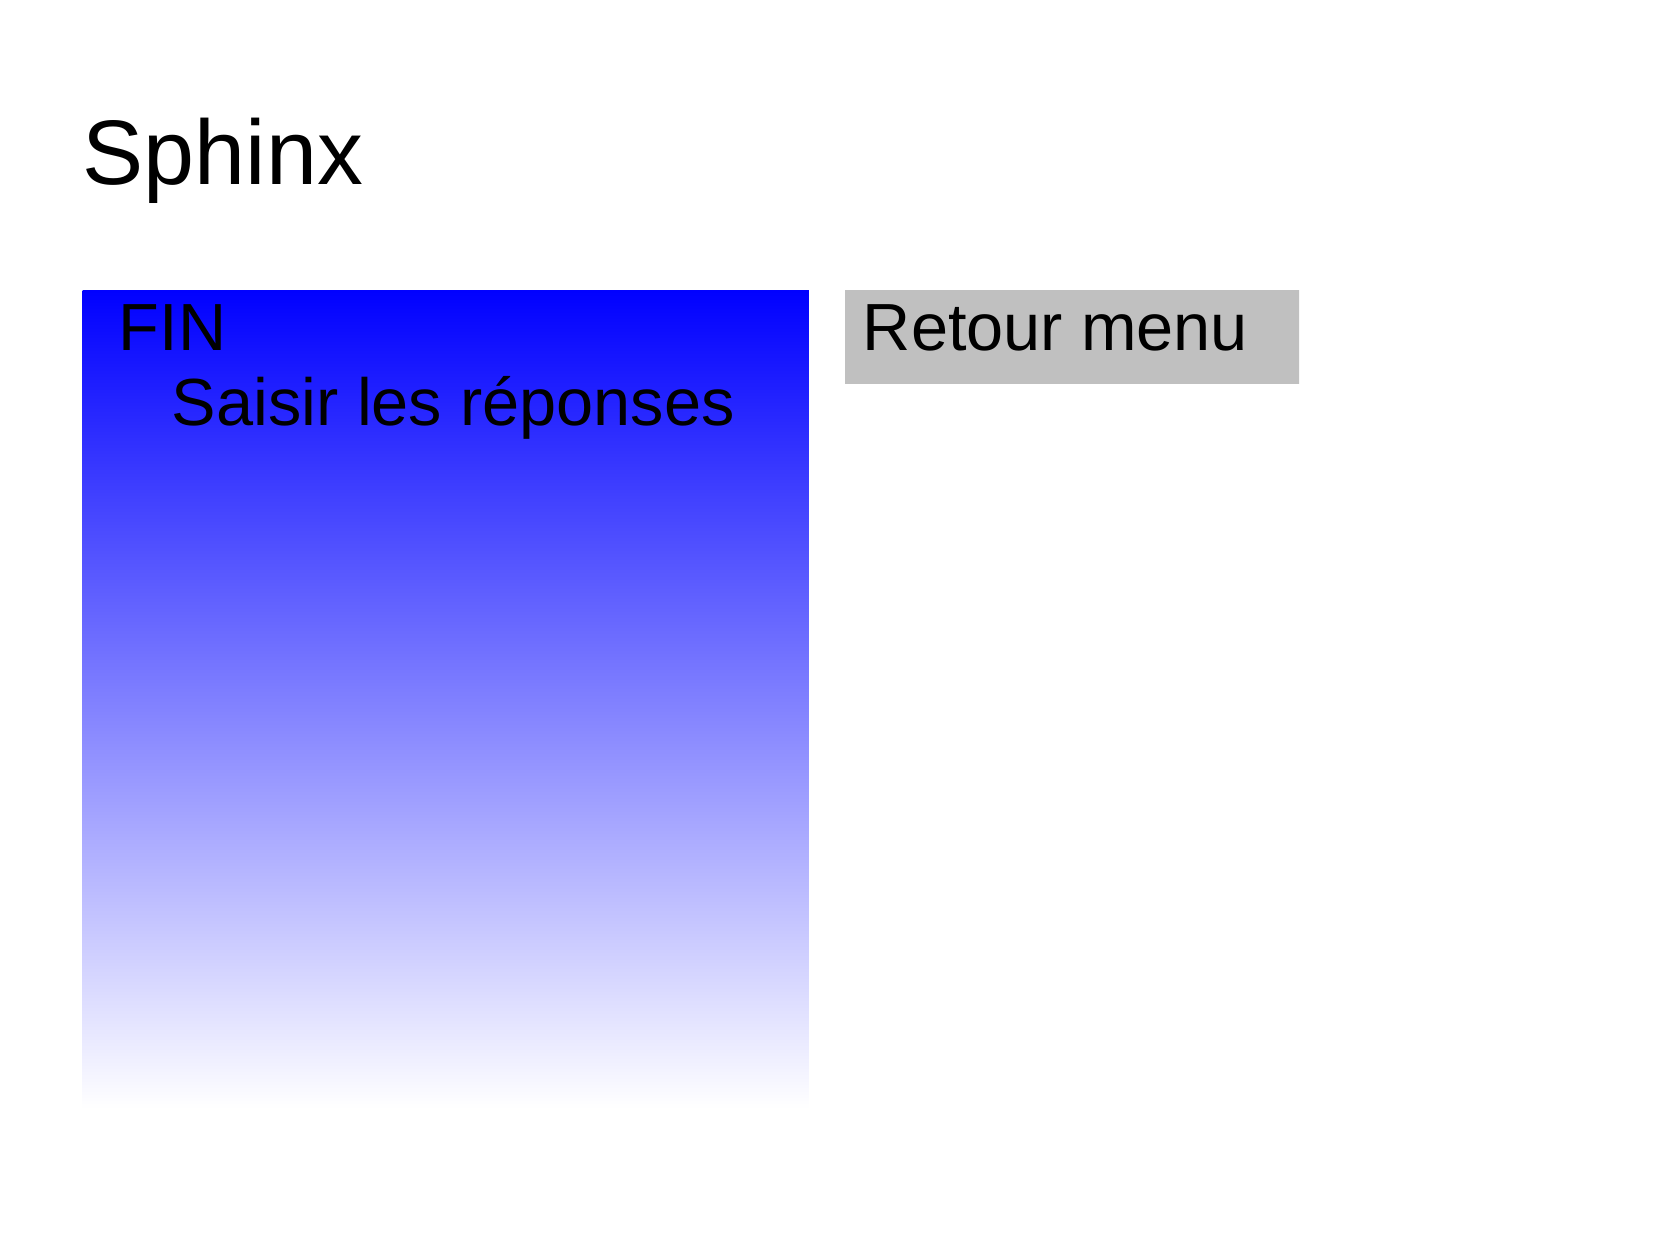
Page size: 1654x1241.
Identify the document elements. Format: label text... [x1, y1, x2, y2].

list FIN Saisir les réponses [82, 290, 809, 1109]
list Retour menu [845, 290, 1300, 384]
title Sphinx [82, 49, 1571, 257]
